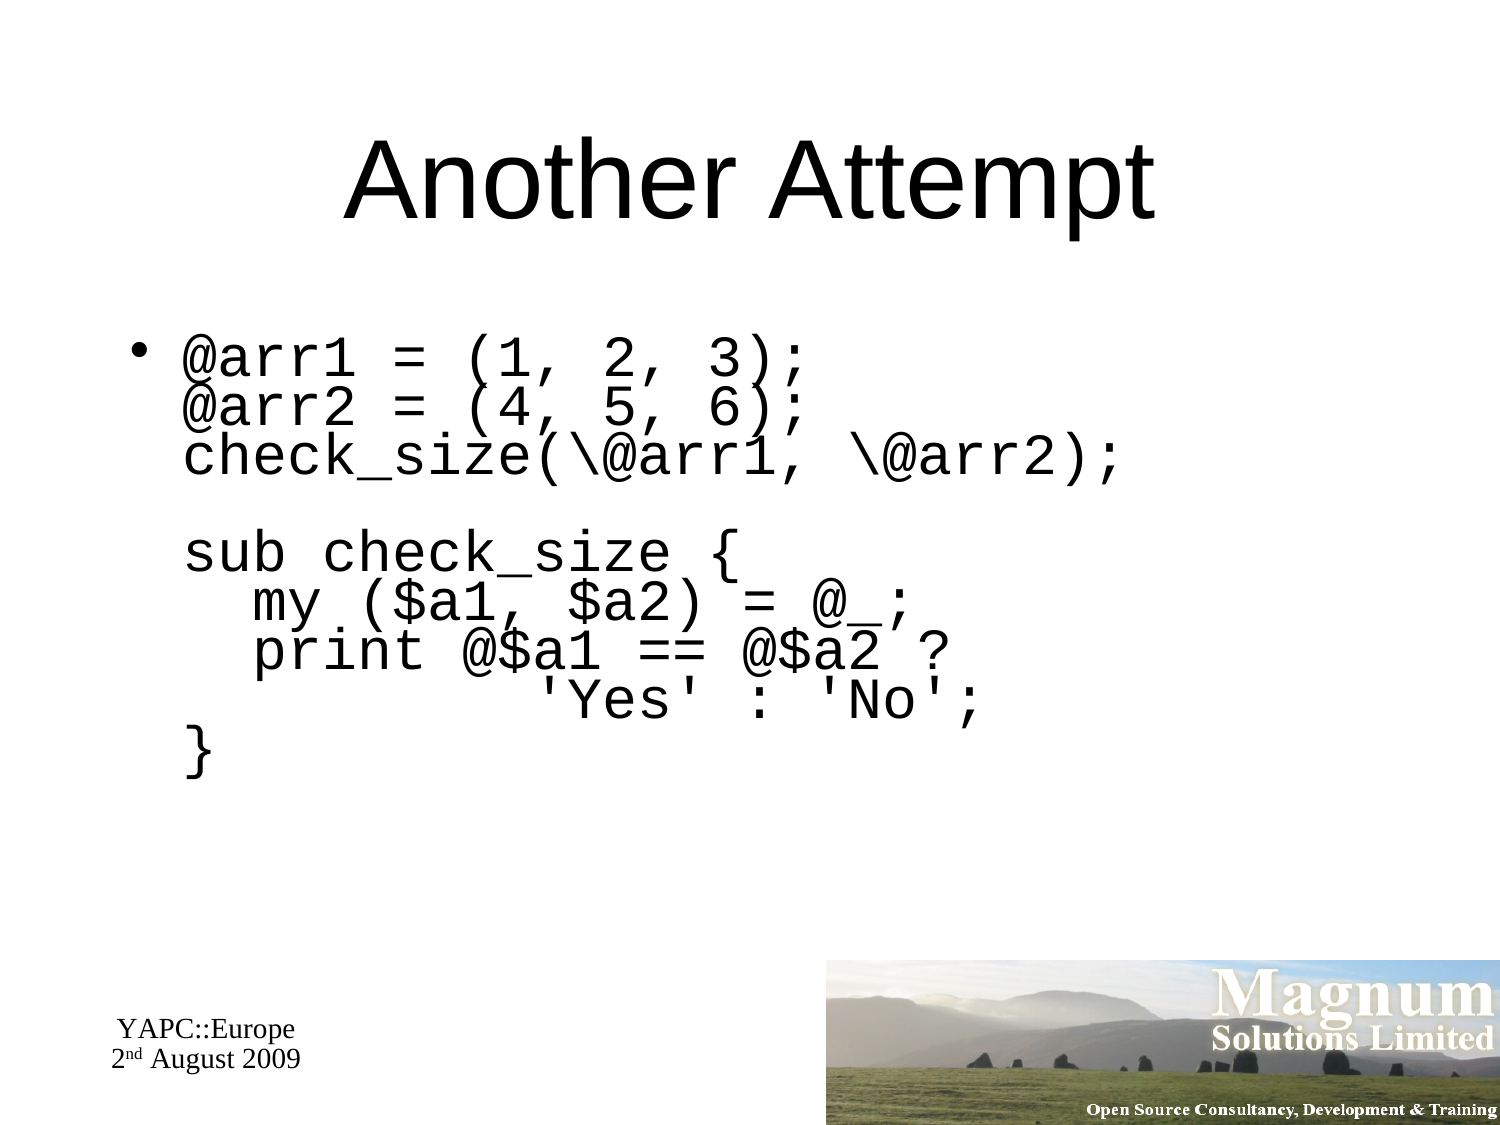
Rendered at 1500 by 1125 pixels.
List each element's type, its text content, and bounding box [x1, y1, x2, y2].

list @arr1 = (1, 2, 3); @arr2 = (4, 5, 6); check_size(\@arr1, \@arr2); sub check_size { my ($a1, $a2) = @_; print @$a1 == @$a2 ? 'Yes' : 'No'; } [112, 337, 1388, 795]
title Another Attempt [112, 62, 1388, 250]
picture [826, 960, 1500, 1125]
